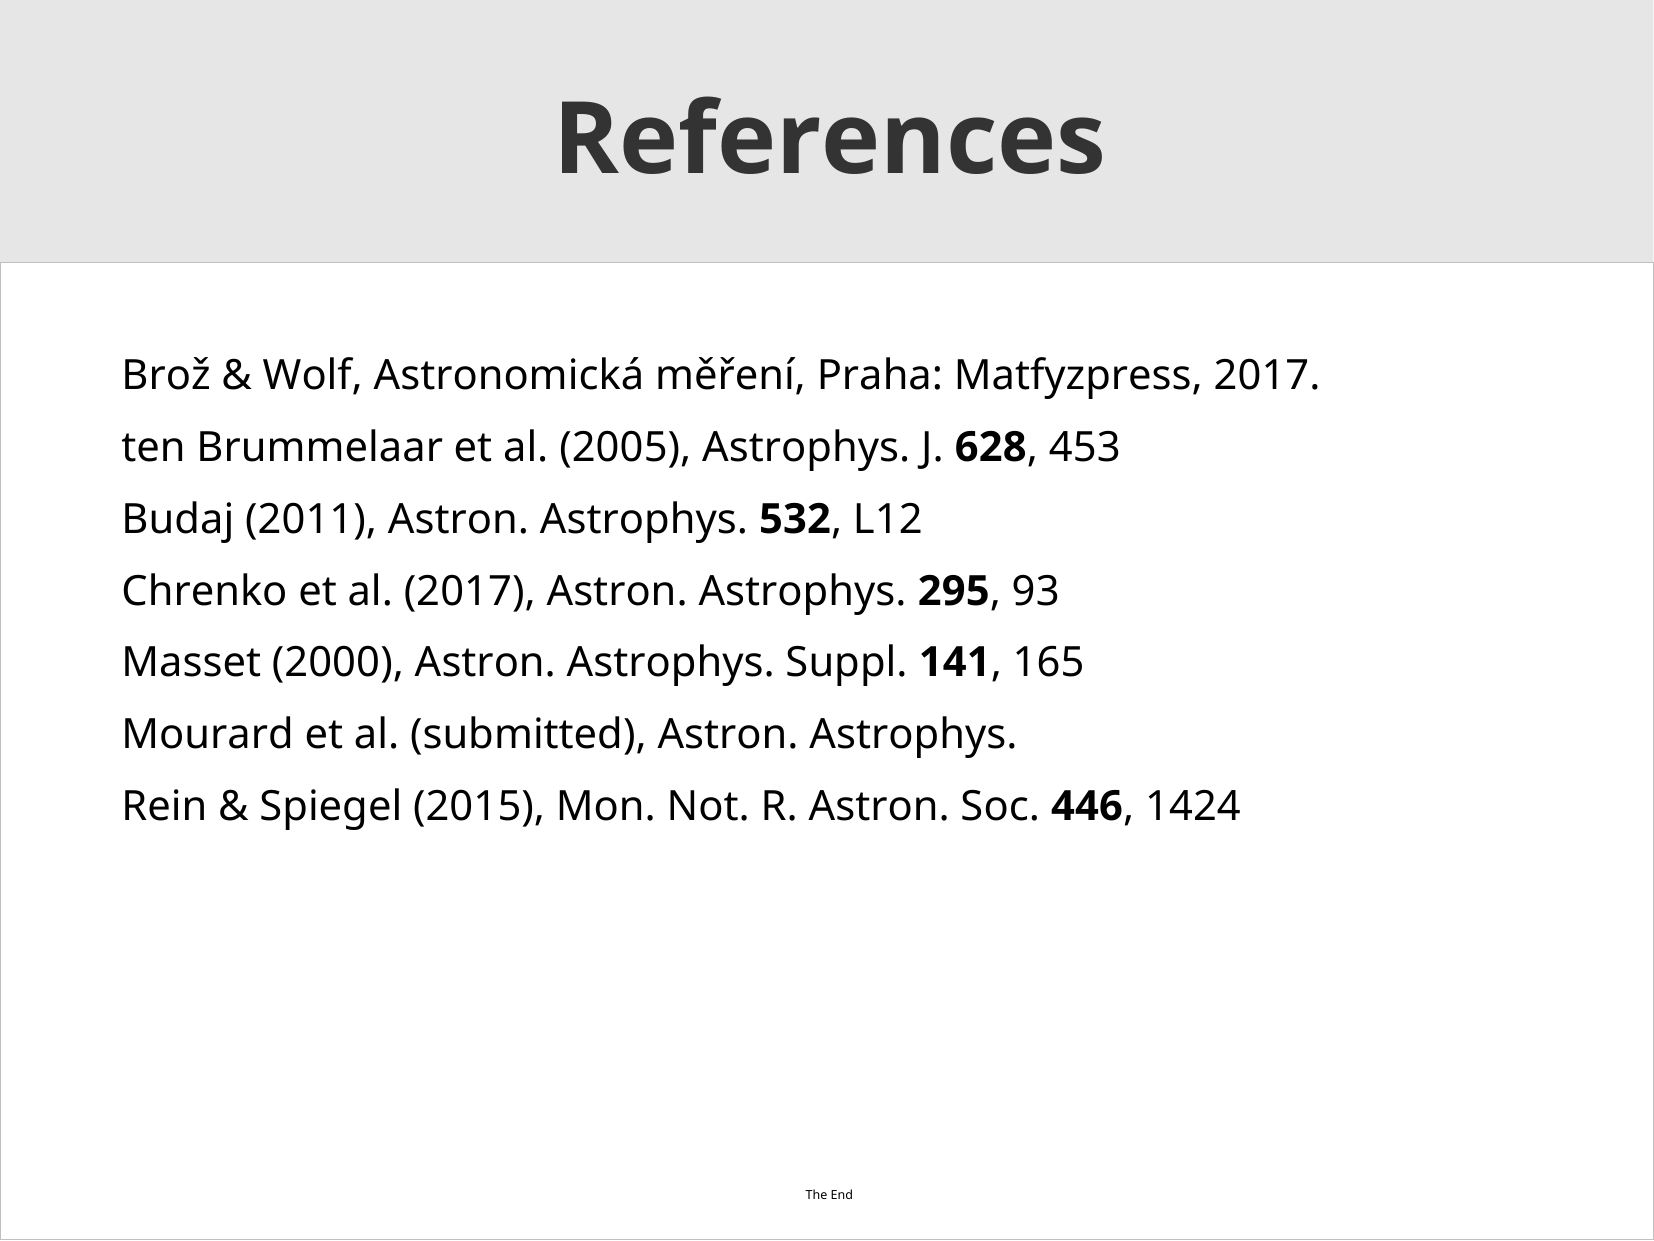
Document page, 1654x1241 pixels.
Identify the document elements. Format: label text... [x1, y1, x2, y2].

text_box The End [790, 1178, 864, 1210]
list Brož & Wolf, Astronomická měření, Praha: Matfyzpress, 2017. ten Brummelaar et al. (2005), Astrophys. J. 628, 453 Budaj (2011), Astron. Astrophys. 532, L12 Chrenko et al. (2017), Astron. Astrophys. 295, 93 Masset (2000), Astron. Astrophys. Suppl. 141, 165 Mourard et al. (submitted), Astron. Astrophys. Rein & Spiegel (2015), Mon. Not. R. Astron. Soc. 446, 1424 [121, 344, 1534, 1241]
title References [124, 31, 1537, 239]
